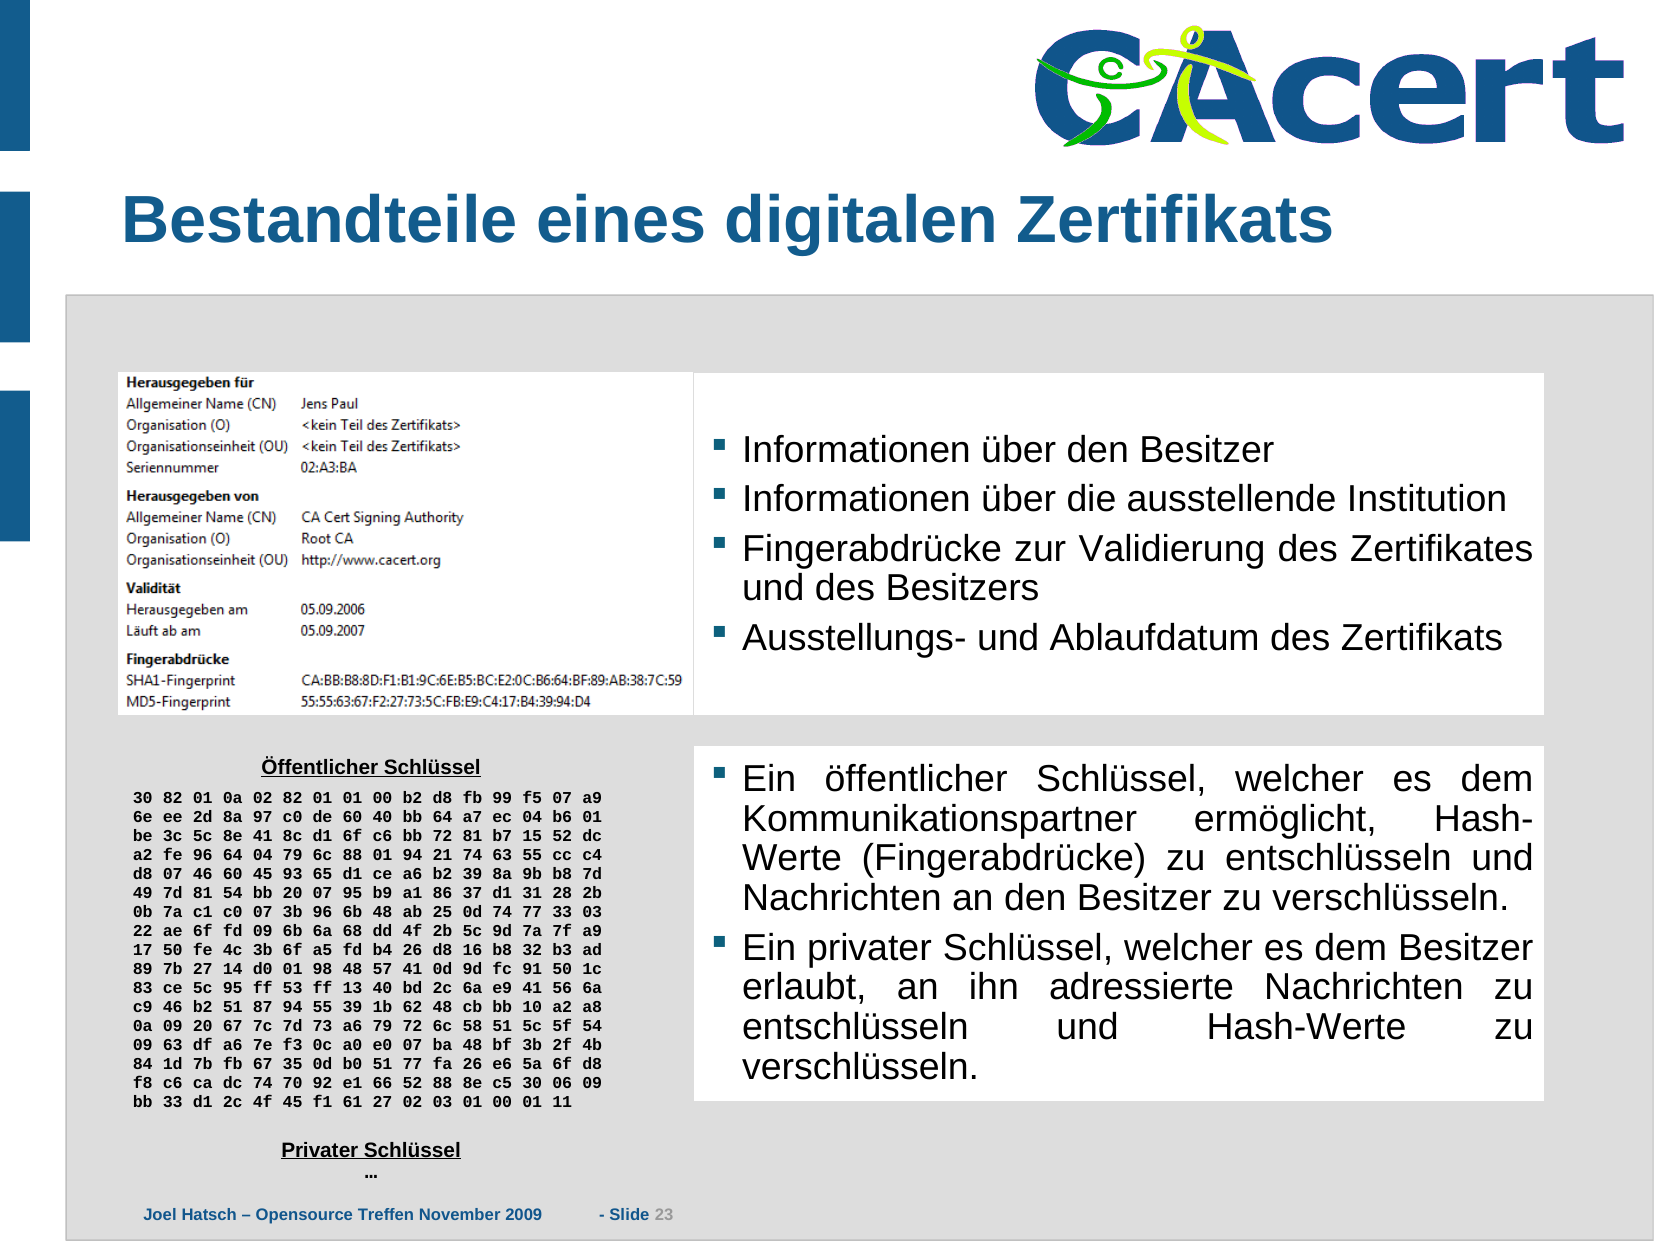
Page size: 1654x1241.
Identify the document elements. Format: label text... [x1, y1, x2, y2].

picture [118, 372, 693, 715]
text_box Öffentlicher Schlüssel 30 82 01 0a 02 82 01 01 00 b2 d8 fb 99 f5 07 a9 6e ee 2d 8a 97 c0 de 60 40 bb 64 a7 ec 04 b6 01 be 3c 5c 8e 41 8c d1 6f c6 bb 72 81 b7 15 52 dc a2 fe 96 64 04 79 6c 88 01 94 21 74 63 55 cc c4 d8 07 46 60 45 93 65 d1 ce a6 b2 39 8a 9b b8 7d 49 7d 81 54 bb 20 07 95 b9 a1 86 37 d1 31 28 2b 0b 7a c1 c0 07 3b 96 6b 48 ab 25 0d 74 77 33 03 22 ae 6f fd 09 6b 6a 68 dd 4f 2b 5c 9d 7a 7f a9 17 50 fe 4c 3b 6f a5 fd b4 26 d8 16 b8 32 b3 ad 89 7b 27 14 d0 01 98 48 57 41 0d 9d fc 91 50 1c 83 ce 5c 95 ff 53 ff 13 40 bd 2c 6a e9 41 56 6a c9 46 b2 51 87 94 55 39 1b 62 48 cb bb 10 a2 a8 0a 09 20 67 7c 7d 73 a6 79 72 6c 58 51 5c 5f 54 09 63 df a6 7e f3 0c a0 e0 07 ba 48 bf 3b 2f 4b 84 1d 7b fb 67 35 0d b0 51 77 fa 26 e6 5a 6f d8 f8 c6 ca dc 74 70 92 e1 66 52 88 8e c5 30 06 09 bb 33 d1 2c 4f 45 f1 61 27 02 03 01 00 01 11 Privater Schlüssel … [118, 735, 624, 1193]
title Bestandteile eines digitalen Zertifikats [121, 122, 1533, 275]
text_box Ein öffentlicher Schlüssel, welcher es dem Kommunikationspartner ermöglicht, Hash-Werte (Fingerabdrücke) zu entschlüsseln und Nachrichten an den Besitzer zu verschlüsseln. Ein privater Schlüssel, welcher es dem Besitzer erlaubt, an ihn adressierte Nachrichten zu entschlüsseln und Hash-Werte zu verschlüsseln. [693, 744, 1546, 1103]
text_box Informationen über den Besitzer Informationen über die ausstellende Institution Fingerabdrücke zur Validierung des Zertifikates und des Besitzers Ausstellungs- und Ablaufdatum des Zertifikats [693, 372, 1546, 717]
picture [1033, 24, 1625, 148]
